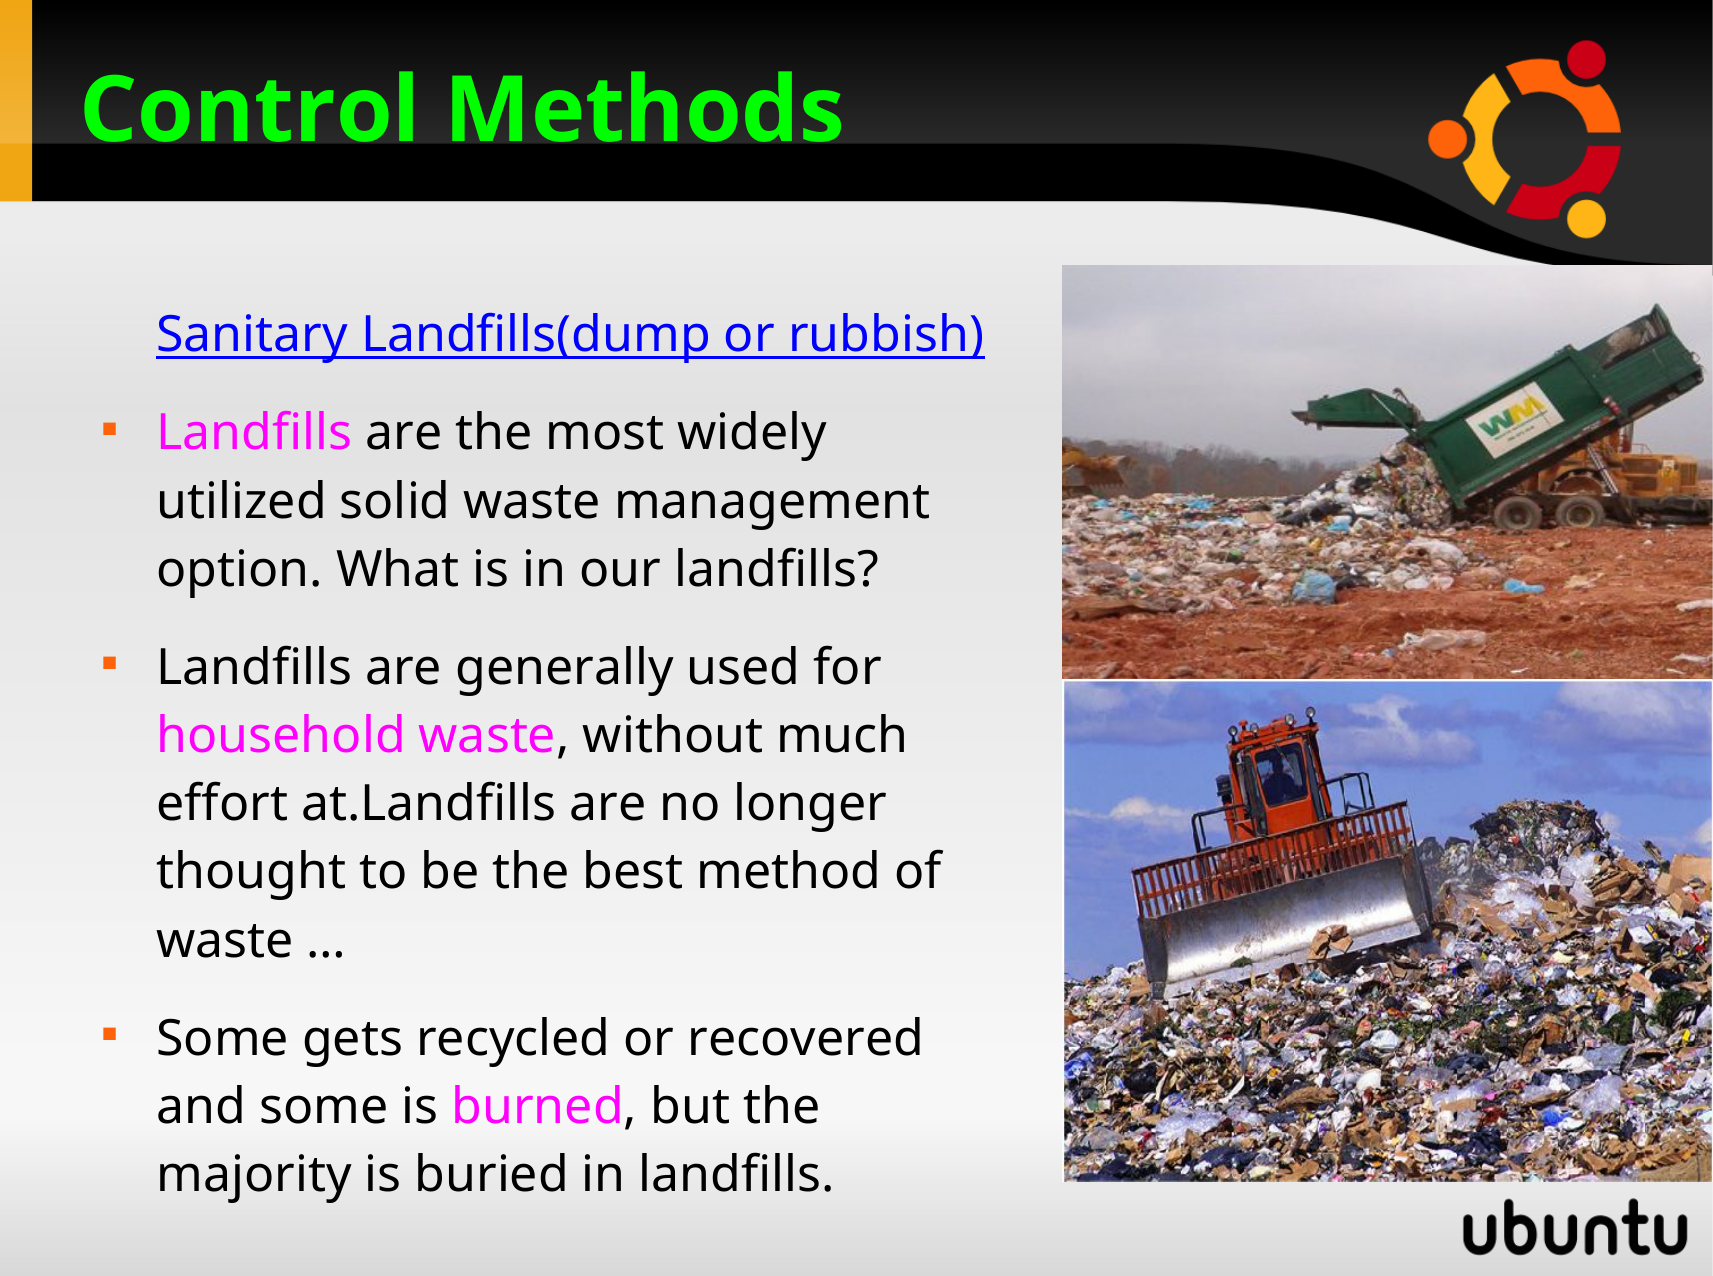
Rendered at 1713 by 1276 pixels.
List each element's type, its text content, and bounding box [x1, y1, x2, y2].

title Control Methods [79, 0, 1621, 214]
picture [0, 0, 1713, 1276]
list Sanitary Landfills(dump or rubbish) Landfills are the most widely utilized solid waste management option. What is in our landfills? Landfills are generally used for household waste, without much effort at.Landfills are no longer thought to be the best method of waste … Some gets recycled or recovered and some is burned, but the majority is buried in landfills. [85, 298, 1004, 1141]
